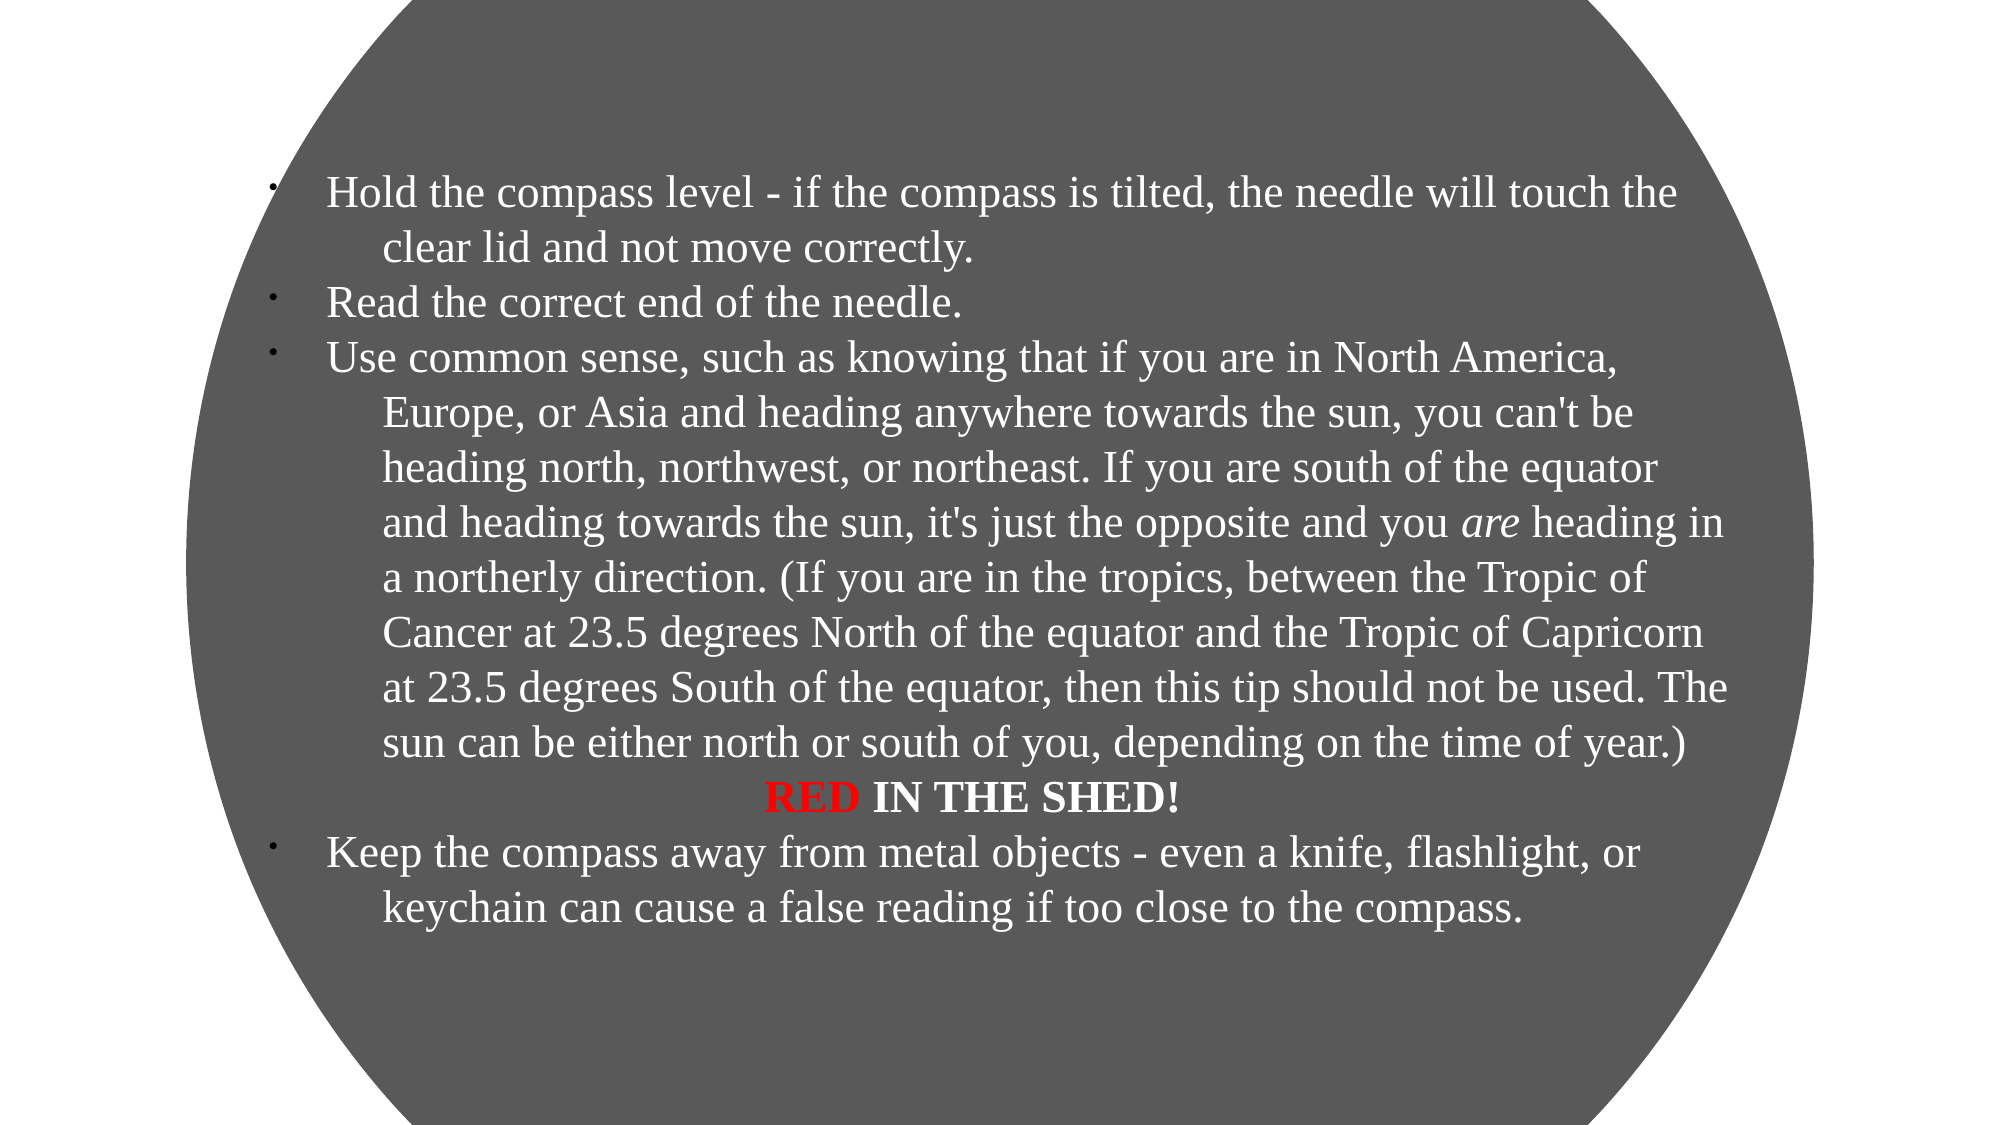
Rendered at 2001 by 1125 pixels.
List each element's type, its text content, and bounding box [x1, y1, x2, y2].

text_box Hold the compass level - if the compass is tilted, the needle will touch the clear lid and not move correctly. Read the correct end of the needle. Use common sense, such as knowing that if you are in North America, Europe, or Asia and heading anywhere towards the sun, you can't be heading north, northwest, or northeast. If you are south of the equator and heading towards the sun, it's just the opposite and you are heading in a northerly direction. (If you are in the tropics, between the Tropic of Cancer at 23.5 degrees North of the equator and the Tropic of Capricorn at 23.5 degrees South of the equator, then this tip should not be used. The sun can be either north or south of you, depending on the time of year.) RED IN THE SHED! Keep the compass away from metal objects - even a knife, flashlight, or keychain can cause a false reading if too close to the compass. [254, 154, 1746, 1059]
text_box [144, 0, 1856, 983]
text_box [302, 1059, 1697, 1125]
